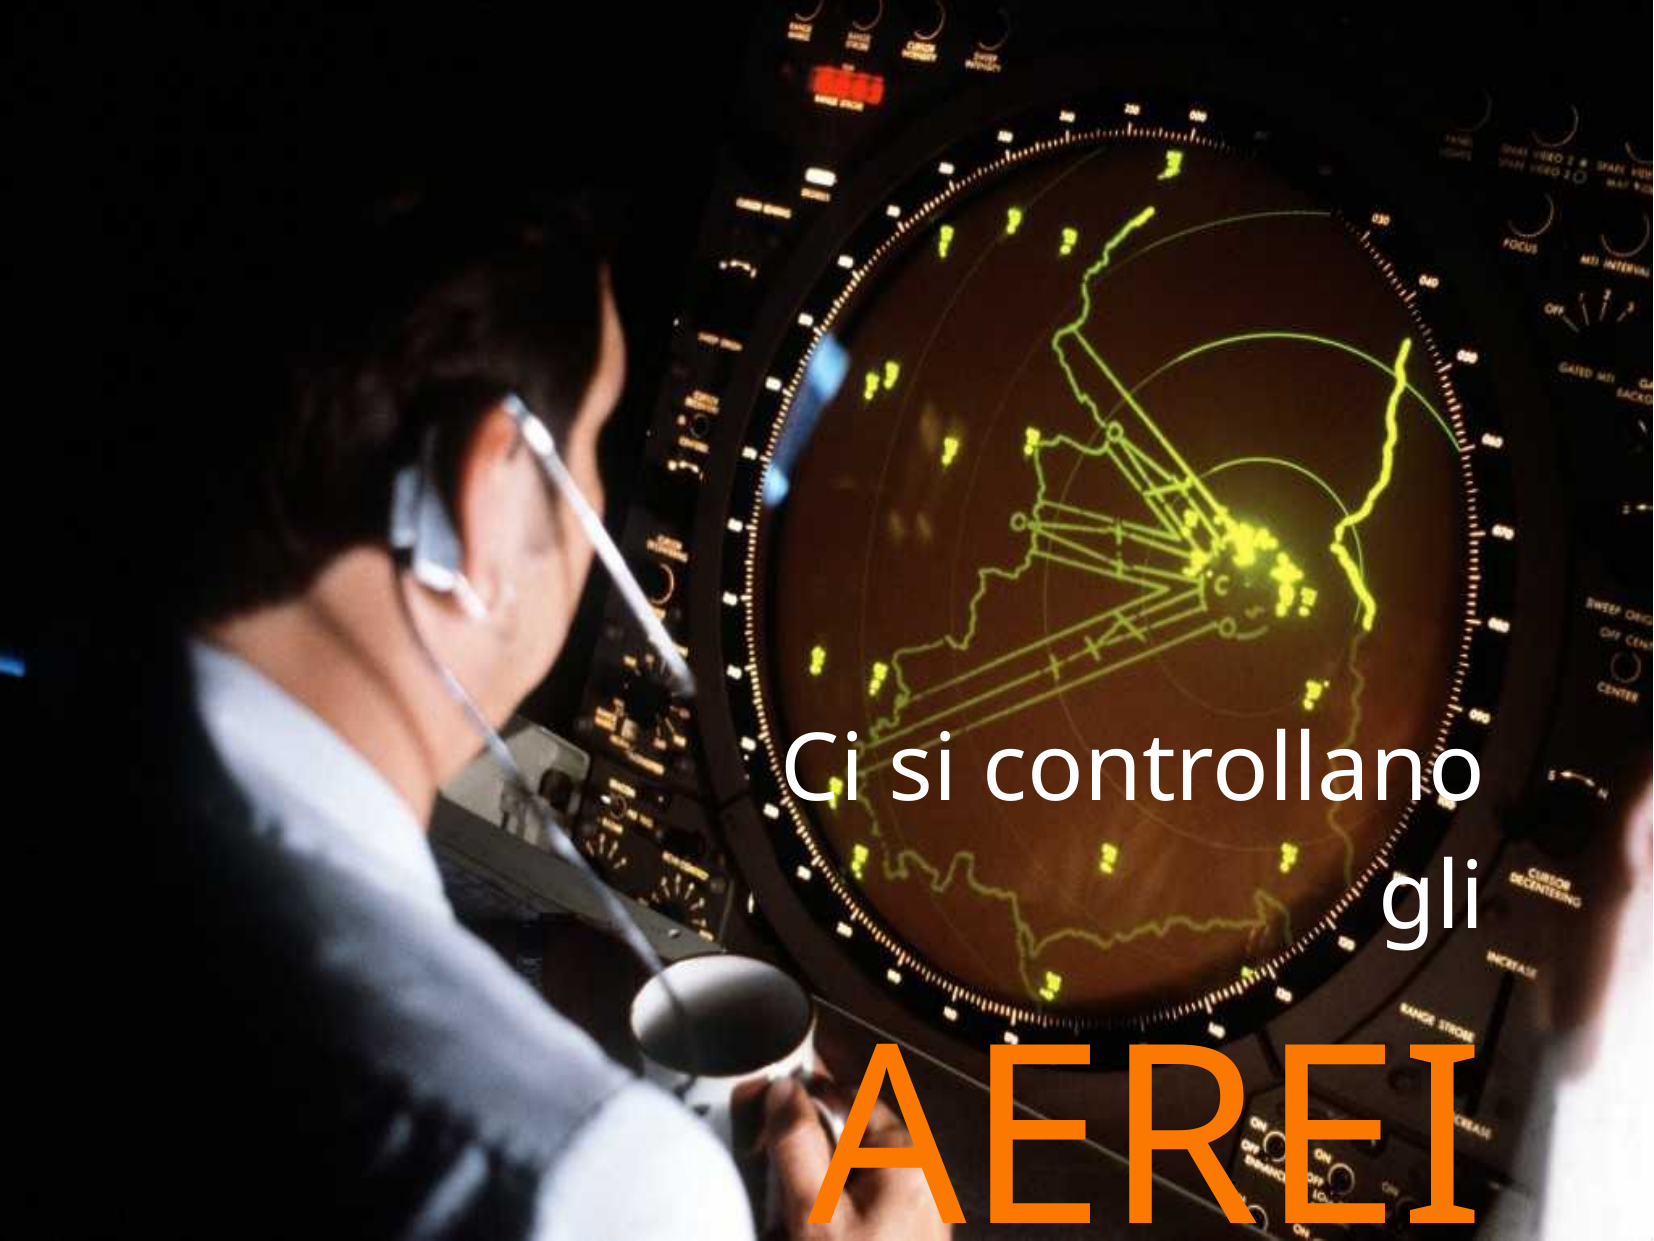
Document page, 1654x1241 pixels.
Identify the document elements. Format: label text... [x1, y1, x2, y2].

text_box Ci si controllano gli AEREI [750, 692, 1501, 713]
text_box 1.130.000.000 $ [750, 1014, 1501, 1038]
picture [0, 0, 1653, 1241]
text_box A fare SOLDI [750, 1038, 1501, 1043]
